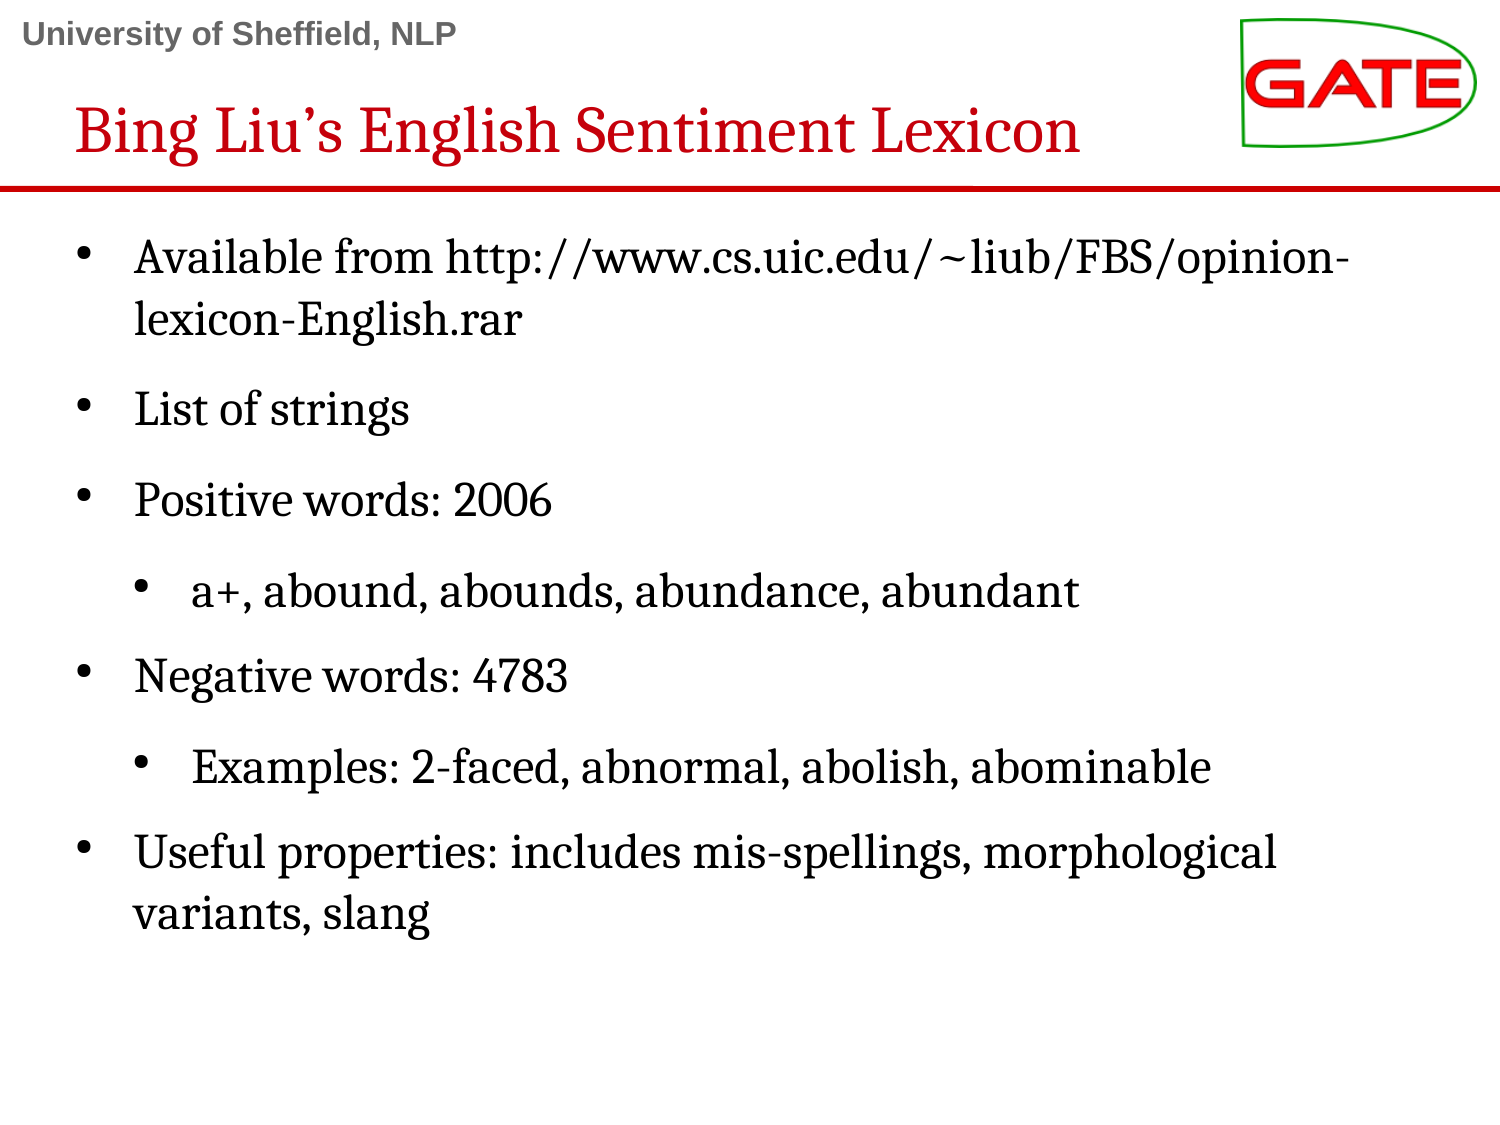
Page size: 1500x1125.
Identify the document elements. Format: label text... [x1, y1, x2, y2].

list Available from http://www.cs.uic.edu/~liub/FBS/opinion-lexicon-English.rar List of strings Positive words: 2006 a+, abound, abounds, abundance, abundant Negative words: 4783 Examples: 2-faced, abnormal, abolish, abominable Useful properties: includes mis-spellings, morphological variants, slang [75, 222, 1426, 944]
title Bing Liu’s English Sentiment Lexicon [74, 70, 1425, 190]
picture [1240, 18, 1477, 148]
